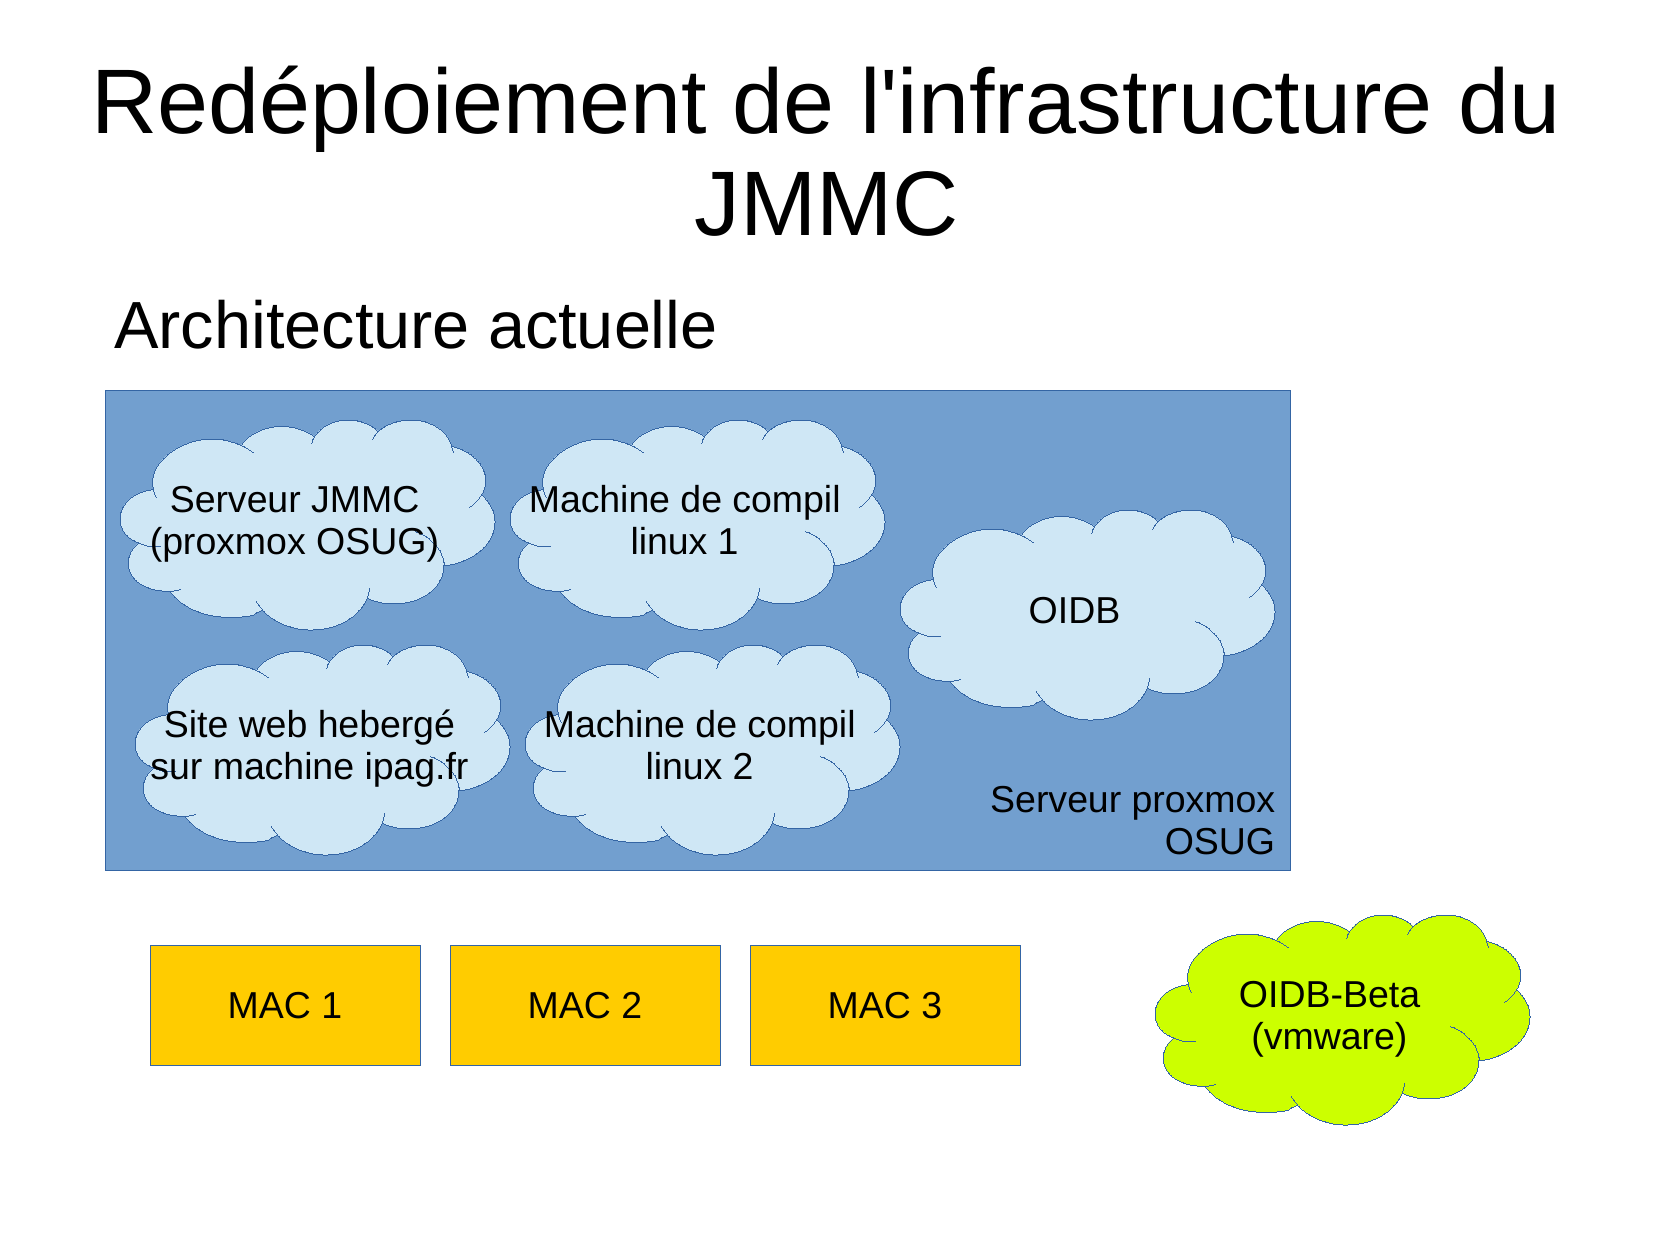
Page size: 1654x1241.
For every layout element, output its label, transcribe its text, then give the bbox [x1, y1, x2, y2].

text_box MAC 3 [750, 945, 1021, 1066]
text_box OIDB-Beta (vmware) [1155, 915, 1531, 1126]
text_box Machine de compil linux 2 [525, 645, 901, 856]
text_box OIDB [900, 510, 1276, 721]
text_box Machine de compil linux 1 [510, 420, 886, 631]
text_box MAC 2 [450, 945, 721, 1066]
subtitle Architecture actuelle [82, 287, 751, 363]
text_box Serveur proxmox OSUG [105, 390, 1291, 871]
title Redéploiement de l'infrastructure du JMMC [82, 49, 1571, 257]
text_box MAC 1 [150, 945, 421, 1066]
text_box Site web hebergé sur machine ipag.fr [135, 645, 511, 856]
text_box Serveur JMMC (proxmox OSUG) [120, 420, 496, 631]
